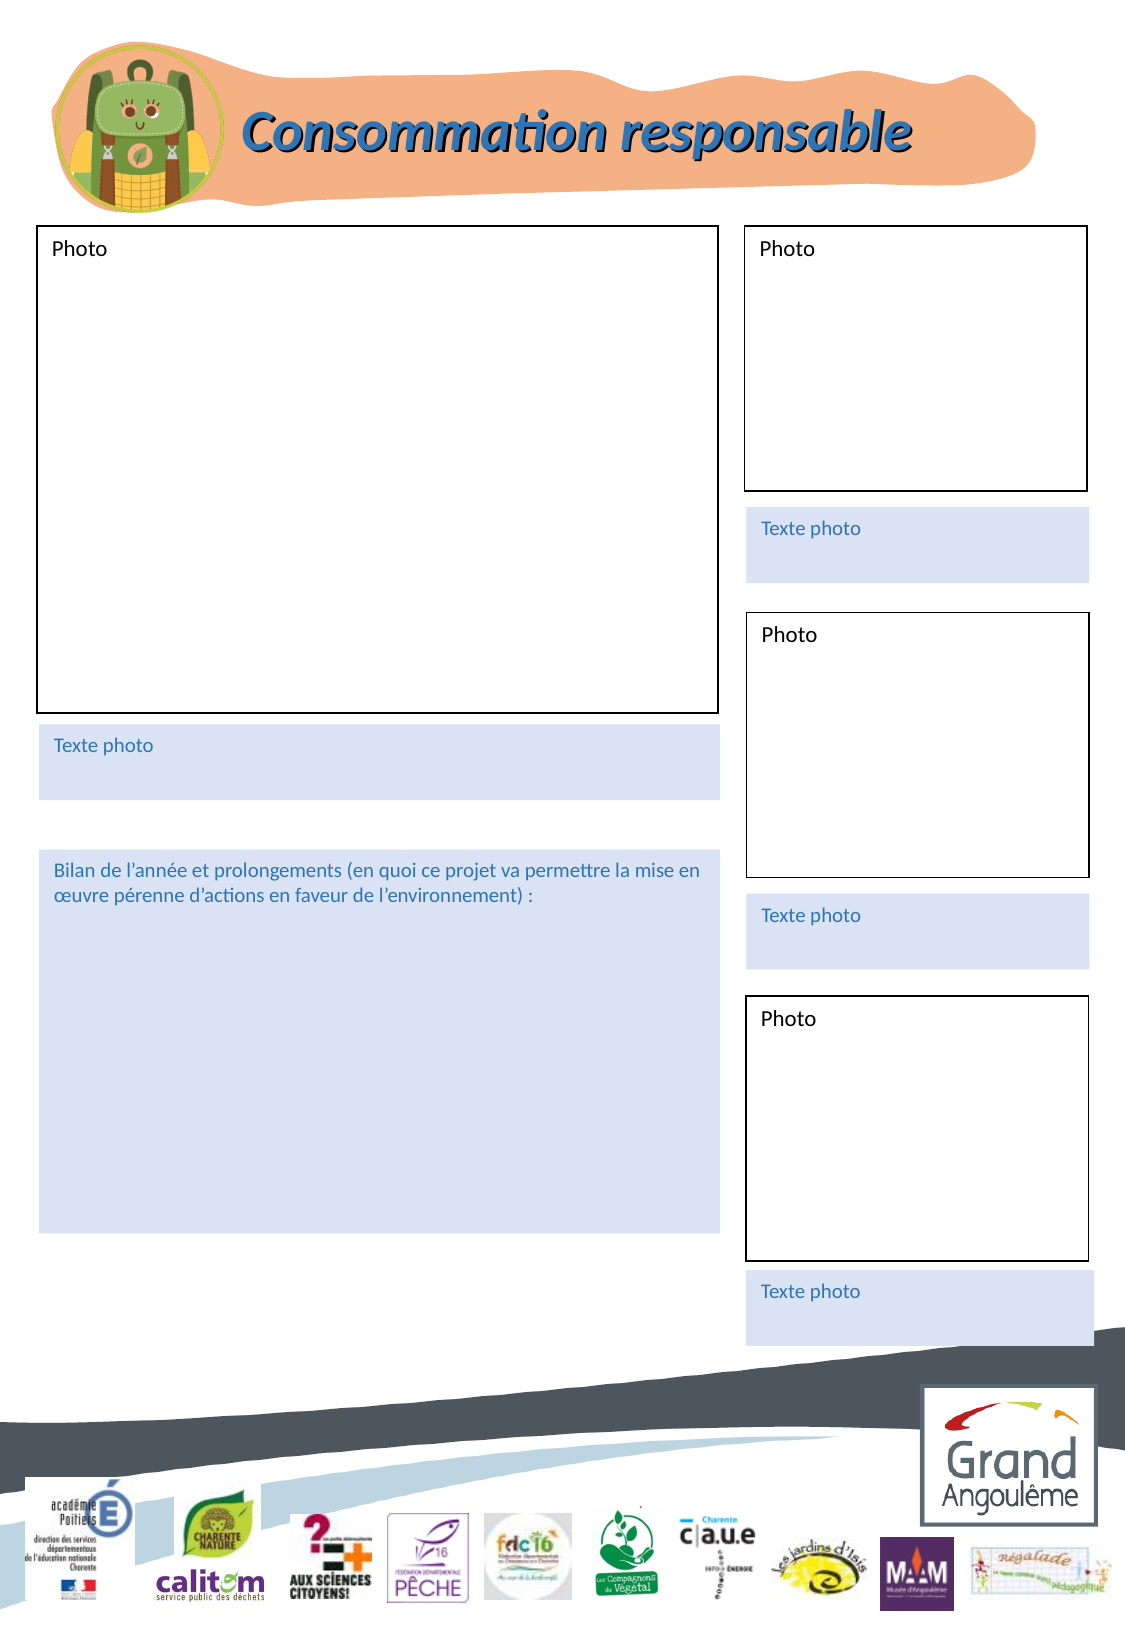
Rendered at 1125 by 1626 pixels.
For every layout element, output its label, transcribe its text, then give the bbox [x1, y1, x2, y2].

picture [42, 32, 237, 226]
text_box Photo [745, 995, 1089, 1261]
text_box Texte photo [746, 507, 1090, 583]
picture [0, 1312, 1125, 1625]
text_box Texte photo [746, 893, 1090, 970]
text_box Photo [36, 225, 718, 714]
text_box Bilan de l’année et prolongements (en quoi ce projet va permettre la mise en œuvre pérenne d’actions en faveur de l’environnement) : [39, 849, 721, 1234]
text_box Photo [746, 612, 1090, 878]
text_box Photo [744, 225, 1088, 491]
text_box Texte photo [39, 724, 721, 801]
text_box Consommation responsable [237, 67, 1036, 206]
text_box Texte photo [745, 1270, 1095, 1346]
